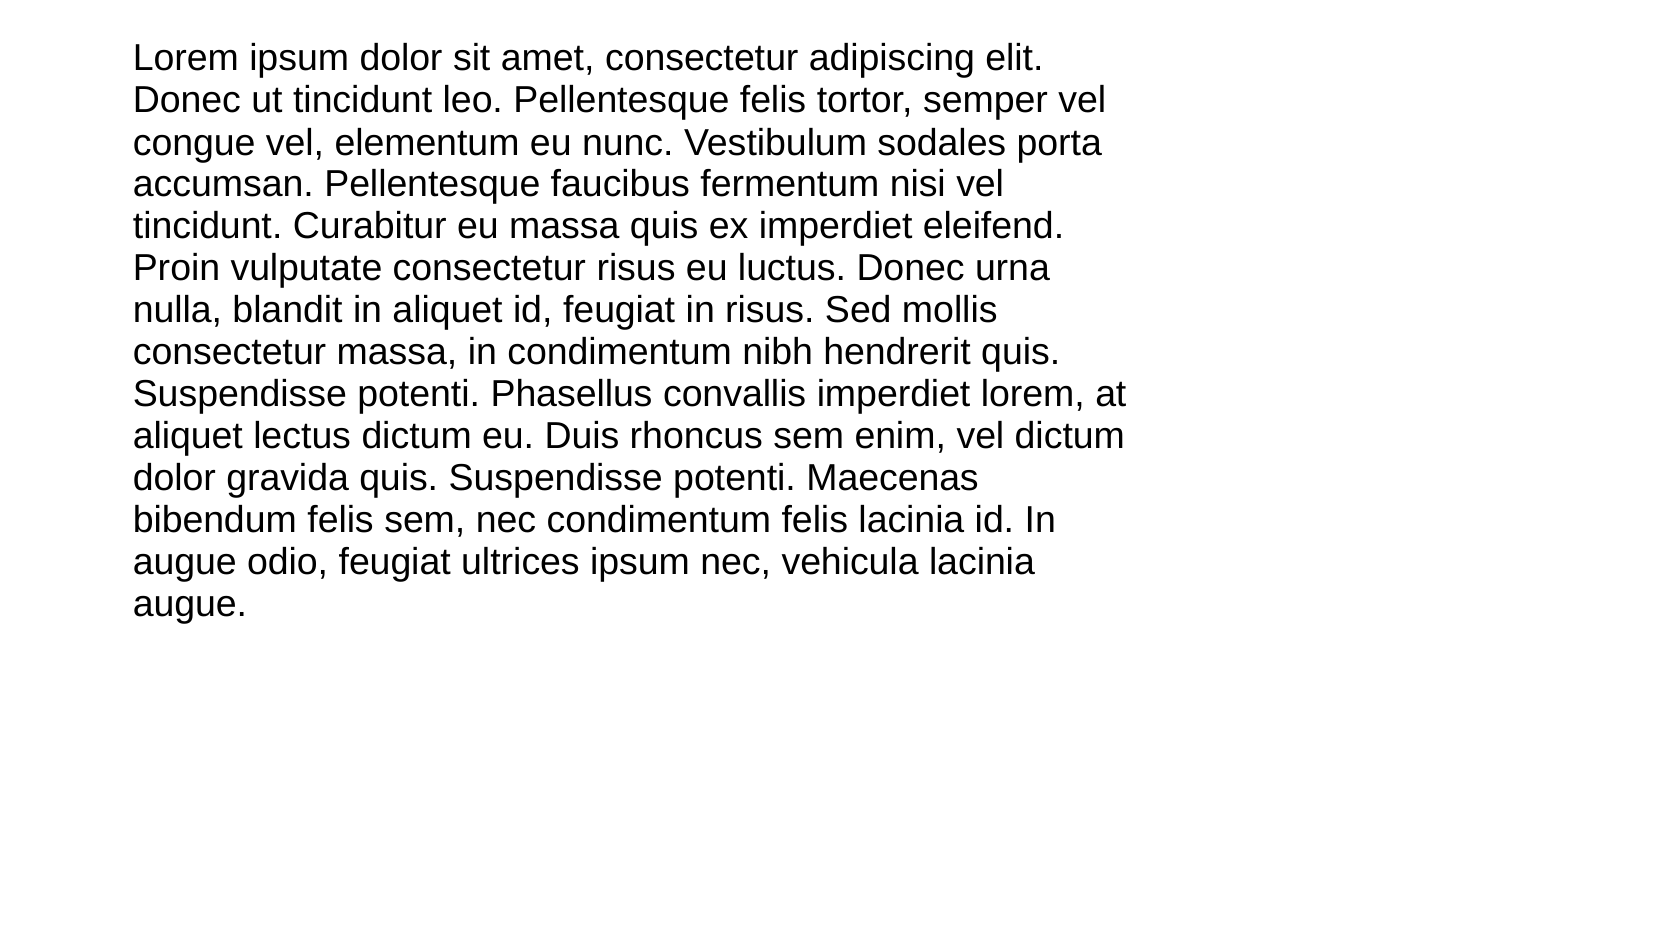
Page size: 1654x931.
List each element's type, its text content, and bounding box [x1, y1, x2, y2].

text_box Lorem ipsum dolor sit amet, consectetur adipiscing elit. Donec ut tincidunt leo. Pellentesque felis tortor, semper vel congue vel, elementum eu nunc. Vestibulum sodales porta accumsan. Pellentesque faucibus fermentum nisi vel tincidunt. Curabitur eu massa quis ex imperdiet eleifend. Proin vulputate consectetur risus eu luctus. Donec urna nulla, blandit in aliquet id, feugiat in risus. Sed mollis consectetur massa, in condimentum nibh hendrerit quis. Suspendisse potenti. Phasellus convallis imperdiet lorem, at aliquet lectus dictum eu. Duis rhoncus sem enim, vel dictum dolor gravida quis. Suspendisse potenti. Maecenas bibendum felis sem, nec condimentum felis lacinia id. In augue odio, feugiat ultrices ipsum nec, vehicula lacinia augue. [118, 29, 1152, 885]
